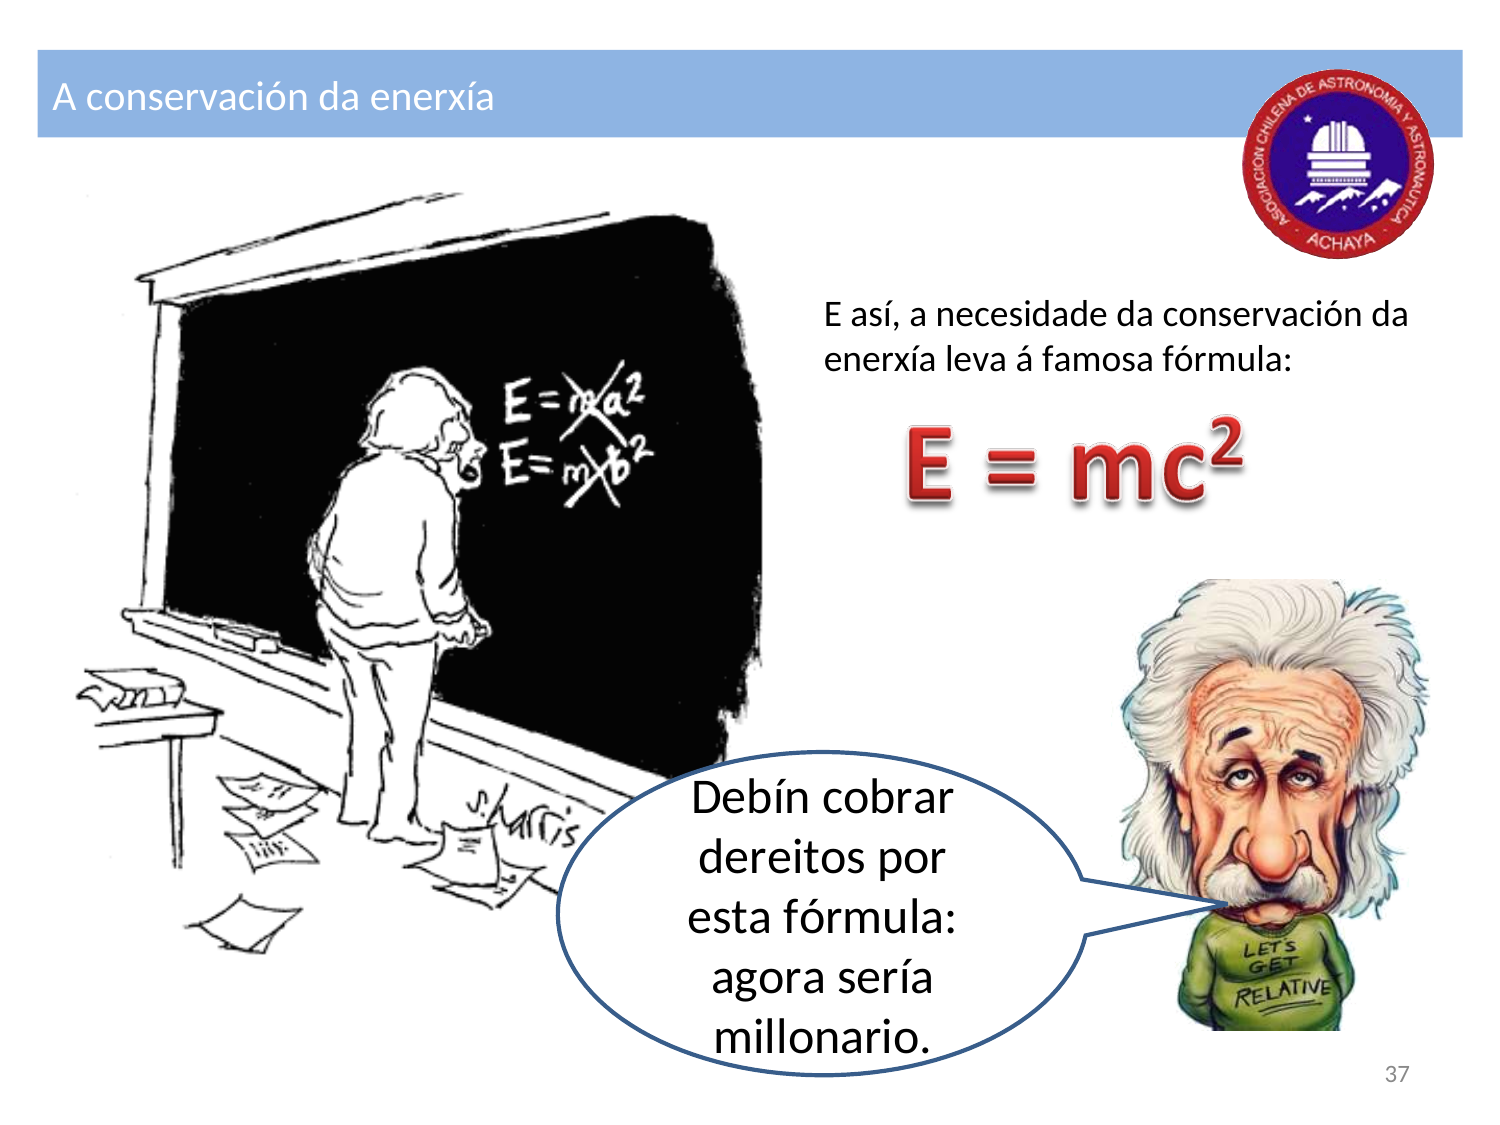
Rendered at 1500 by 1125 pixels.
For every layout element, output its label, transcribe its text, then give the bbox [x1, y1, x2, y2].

picture [1111, 579, 1452, 1031]
picture [62, 185, 775, 965]
text_box A conservación da enerxía [37, 49, 1463, 138]
text_box E así, a necesidade da conservación da enerxía leva á famosa fórmula: [809, 280, 1446, 387]
text_box Debín cobrar dereitos por esta fórmula: agora sería millonario. [557, 752, 1228, 1076]
picture [821, 353, 1304, 549]
picture [1240, 67, 1436, 260]
text_box <número> [1074, 1042, 1426, 1103]
